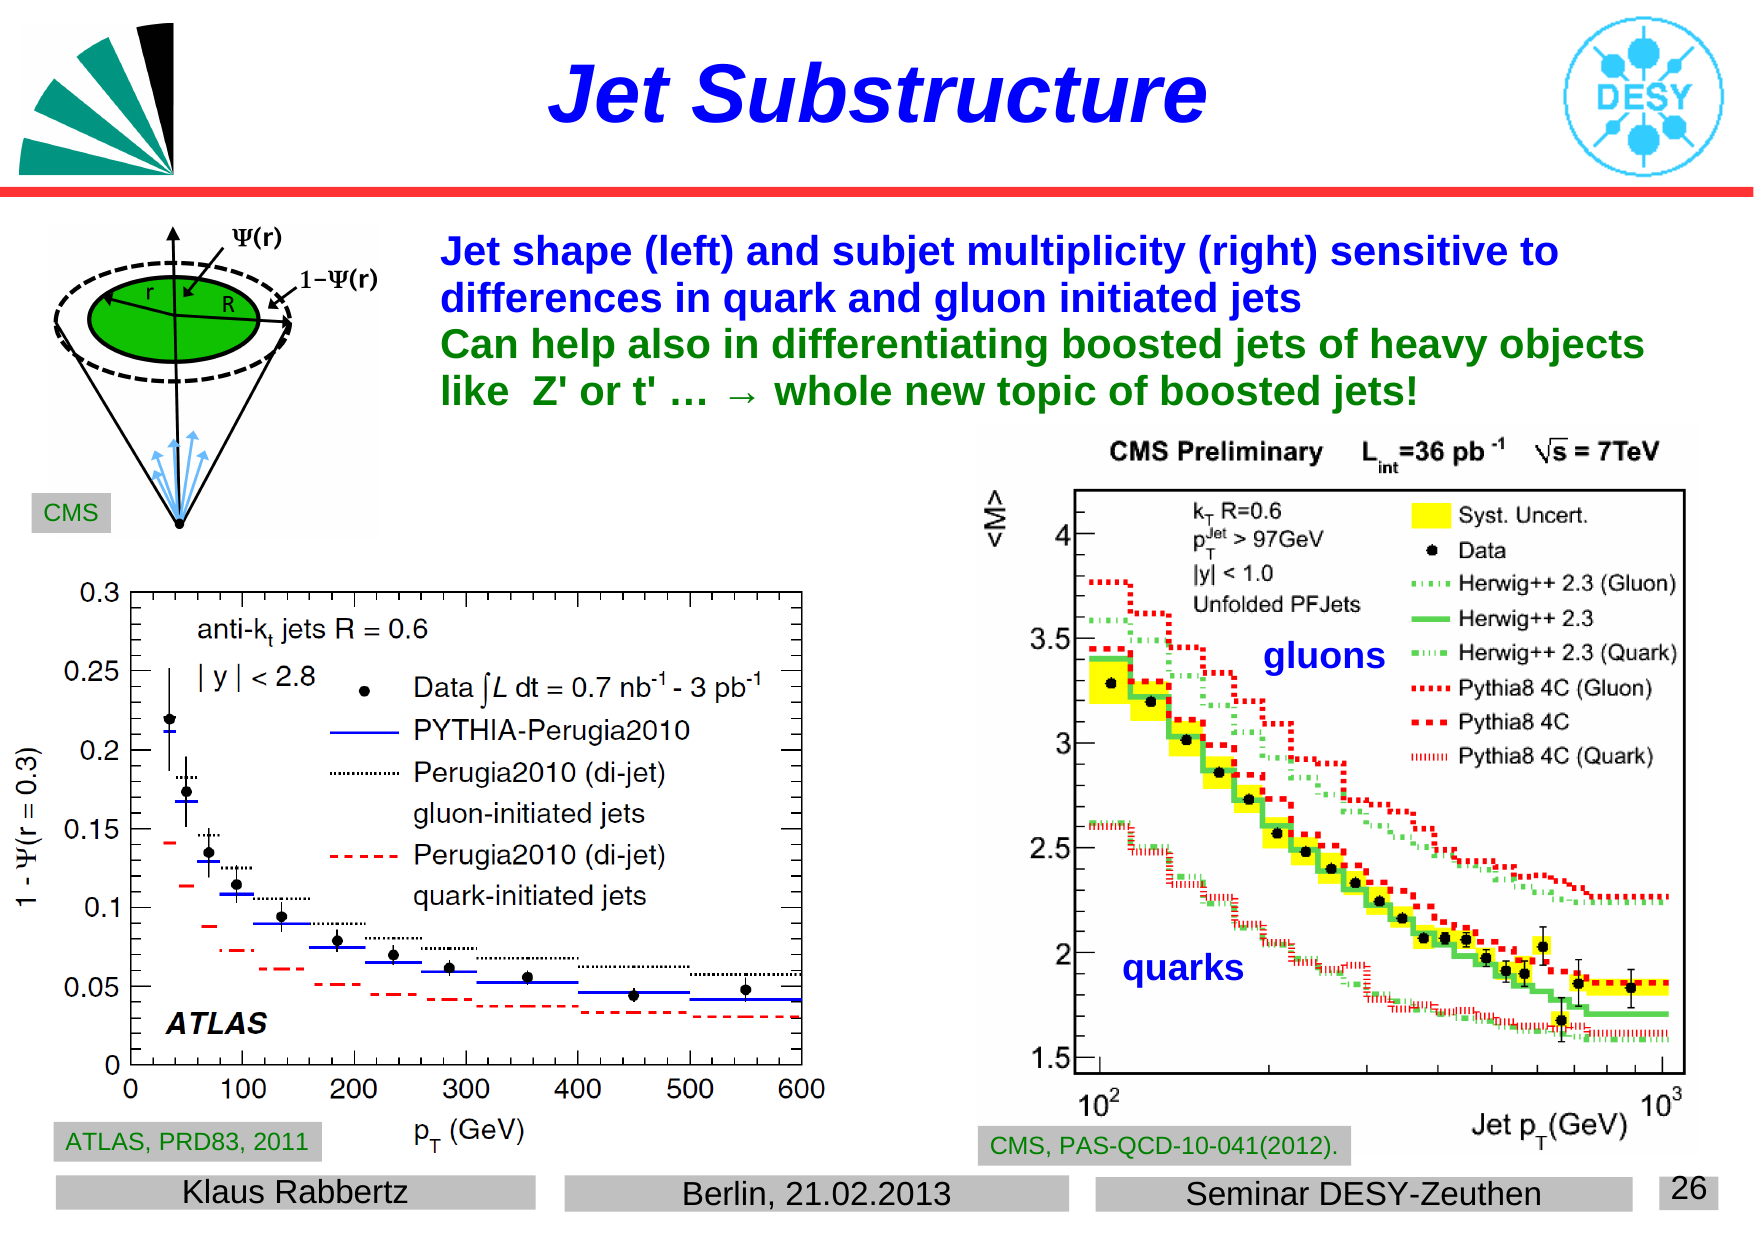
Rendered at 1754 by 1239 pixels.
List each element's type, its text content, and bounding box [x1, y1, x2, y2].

text_box ATLAS, PRD83, 2011 [53, 1121, 322, 1162]
picture [19, 23, 174, 177]
picture [1564, 12, 1729, 182]
text_box CMS, PAS-QCD-10-041(2012). [977, 1125, 1352, 1166]
picture [49, 223, 379, 538]
title Jet Substructure [193, 0, 1564, 189]
text_box Jet shape (left) and subjet multiplicity (right) sensitive to differences in quark and gluon initiated jets Can help also in differentiating boosted jets of heavy objects like Z' or t' … → whole new topic of boosted jets! [428, 222, 1657, 420]
text_box quarks [1110, 940, 1257, 994]
picture [976, 425, 1700, 1155]
text_box CMS [31, 493, 111, 533]
text_box gluons [1251, 628, 1399, 683]
picture [7, 578, 832, 1156]
